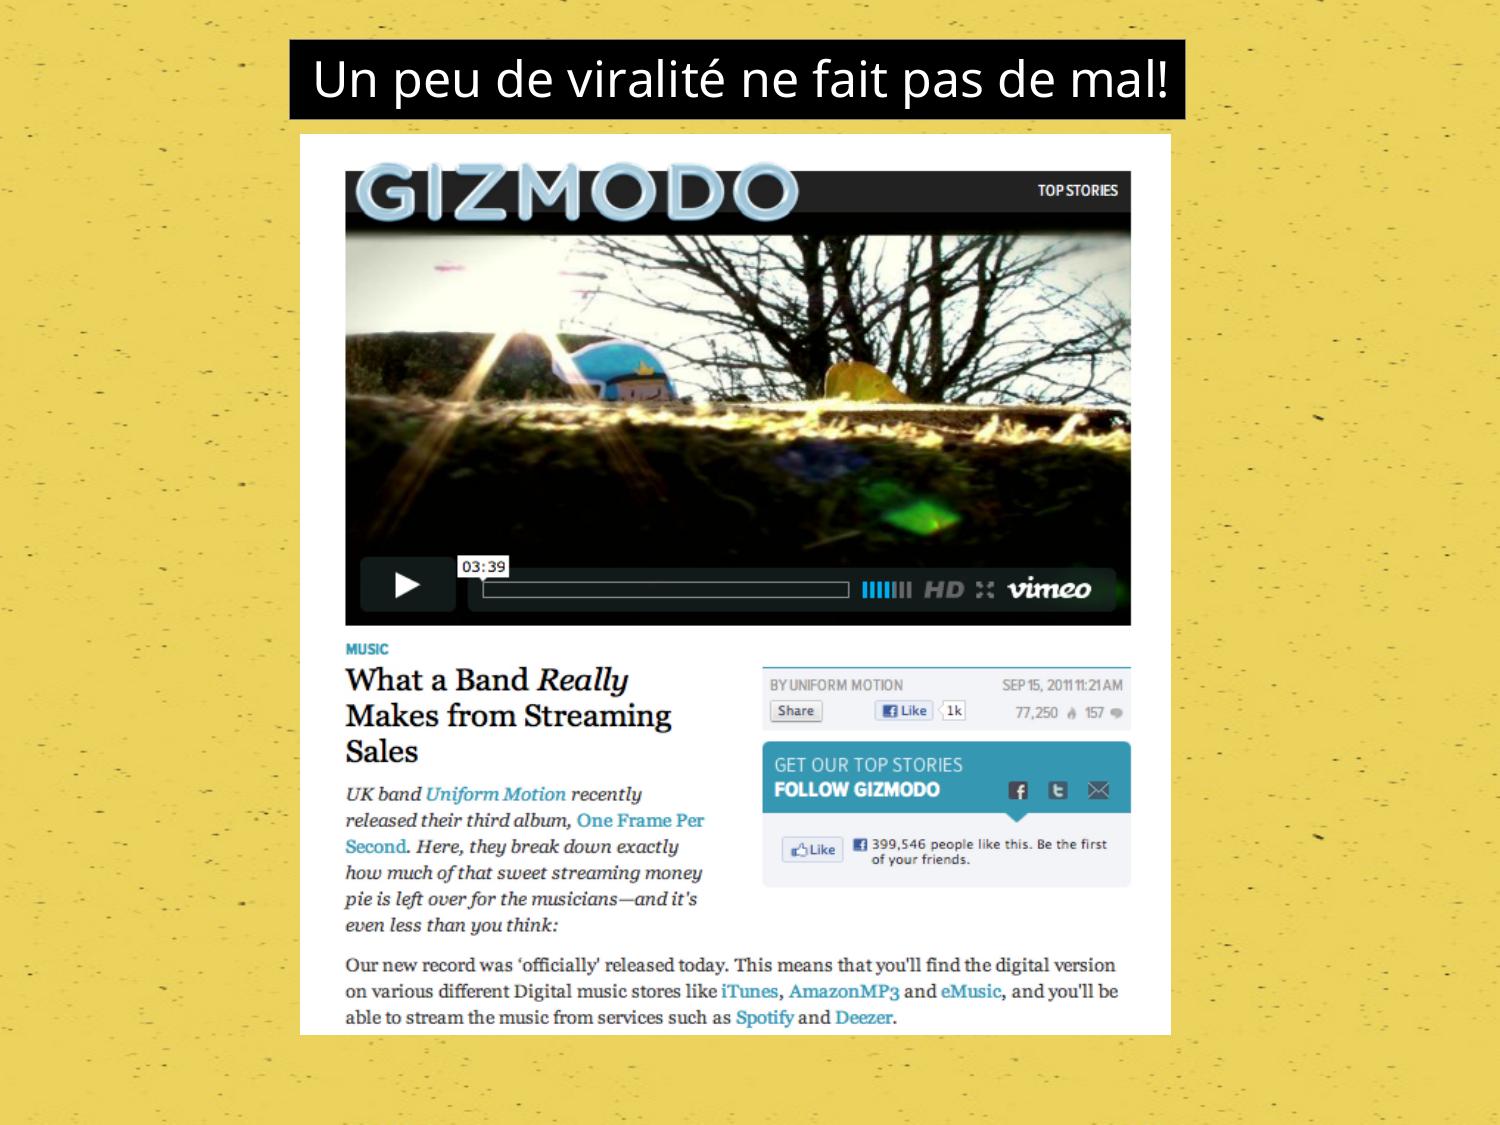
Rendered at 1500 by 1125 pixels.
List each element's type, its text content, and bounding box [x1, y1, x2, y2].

text_box [289, 39, 1186, 120]
picture [0, 0, 1500, 1125]
text_box Un peu de viralité ne fait pas de mal! [297, 39, 1186, 116]
